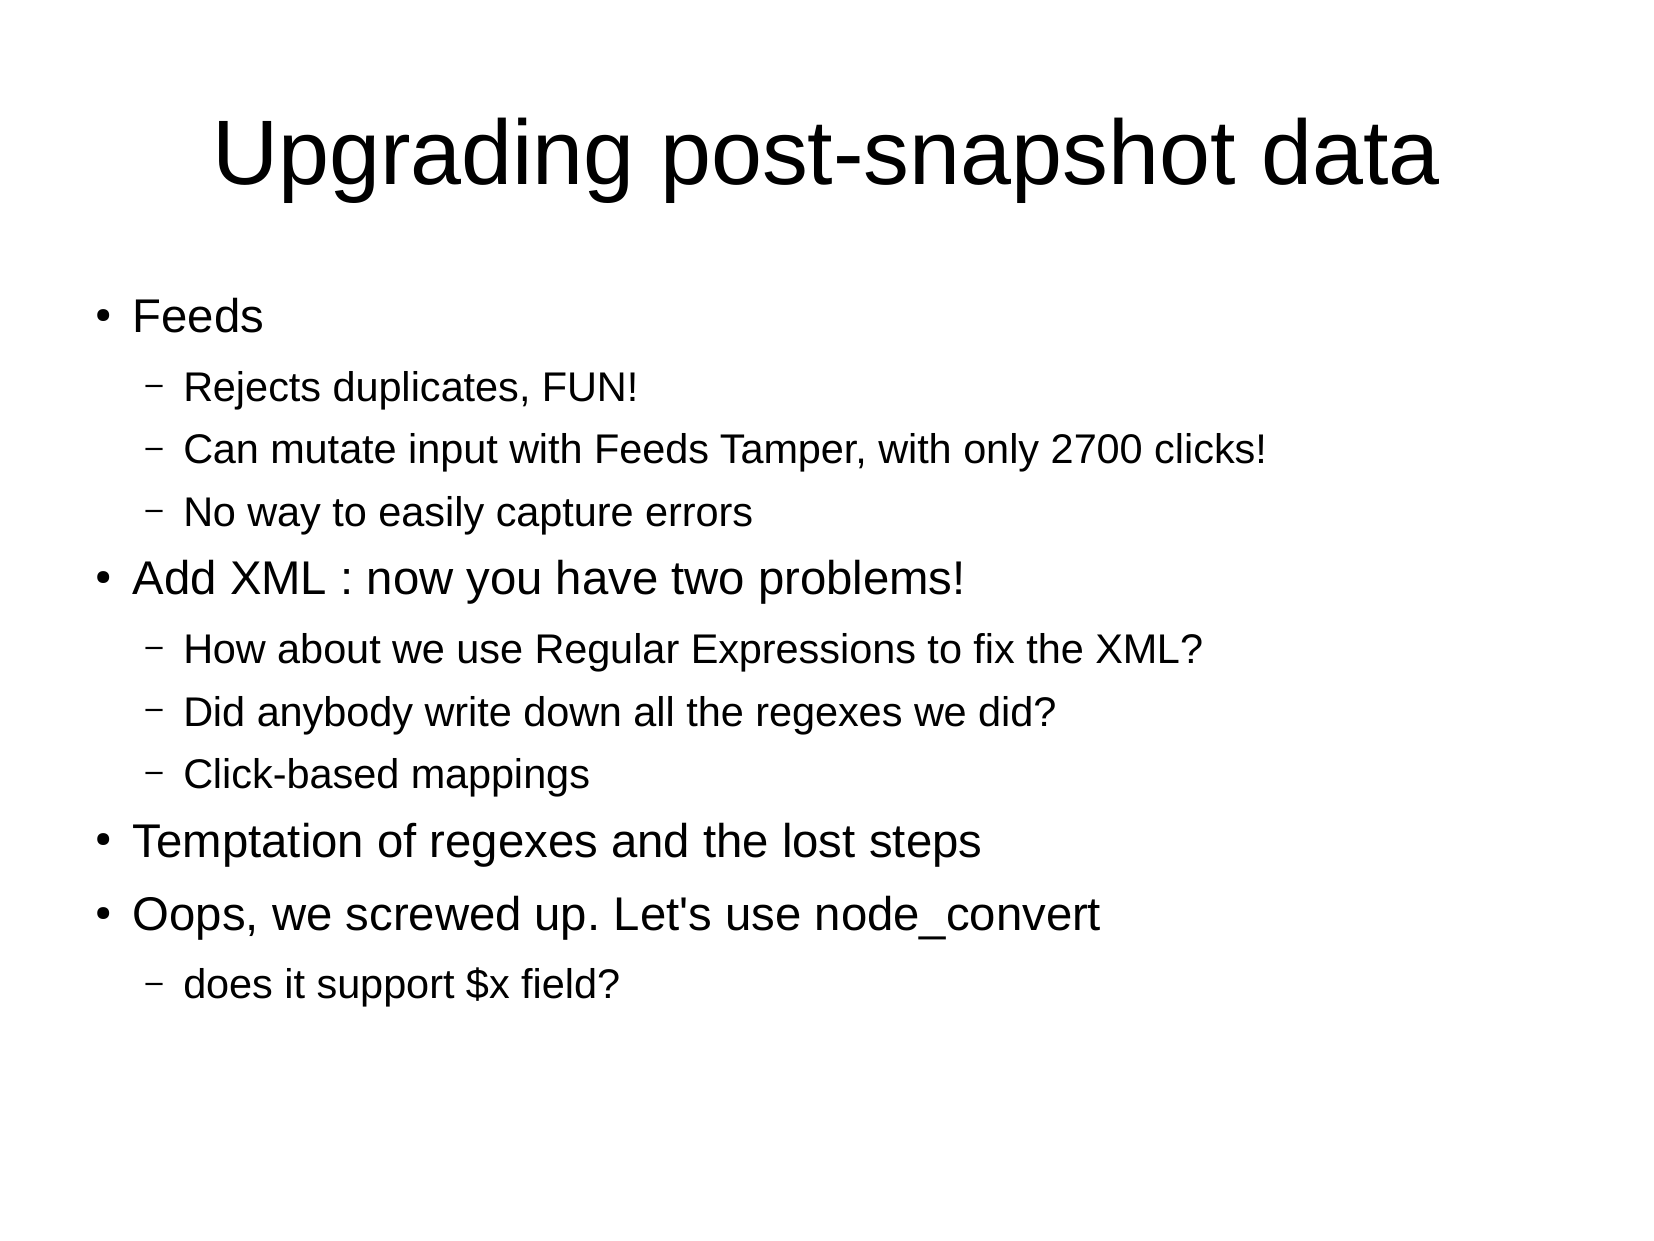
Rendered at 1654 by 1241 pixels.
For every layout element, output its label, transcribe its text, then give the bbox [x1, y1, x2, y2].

title Upgrading post-snapshot data [82, 49, 1571, 257]
list Feeds Rejects duplicates, FUN! Can mutate input with Feeds Tamper, with only 2700 clicks! No way to easily capture errors Add XML : now you have two problems! How about we use Regular Expressions to fix the XML? Did anybody write down all the regexes we did? Click-based mappings Temptation of regexes and the lost steps Oops, we screwed up. Let's use node_convert does it support $x field? [82, 290, 1538, 1010]
